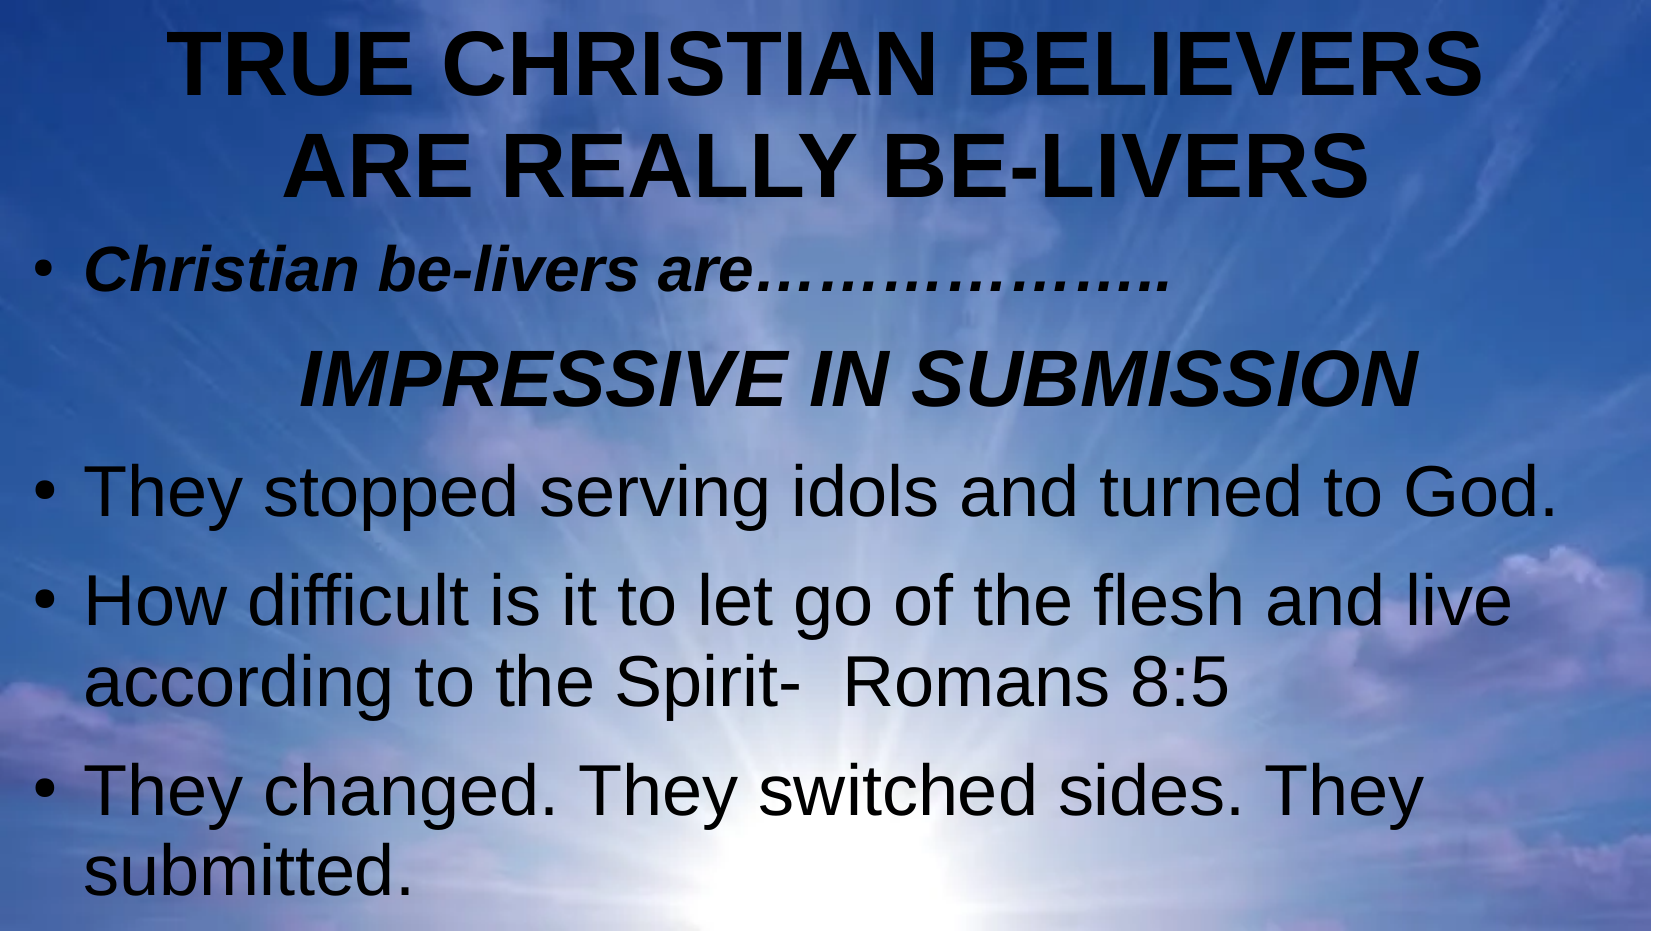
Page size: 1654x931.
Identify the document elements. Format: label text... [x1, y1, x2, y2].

title TRUE CHRISTIAN BELIEVERS ARE REALLY BE-LIVERS [82, 12, 1571, 218]
list Christian be-livers are……………….. IMPRESSIVE IN SUBMISSION They stopped serving idols and turned to God. How difficult is it to let go of the flesh and live according to the Spirit- Romans 8:5 They changed. They switched sides. They submitted. [15, 233, 1636, 916]
picture [0, 0, 1651, 931]
